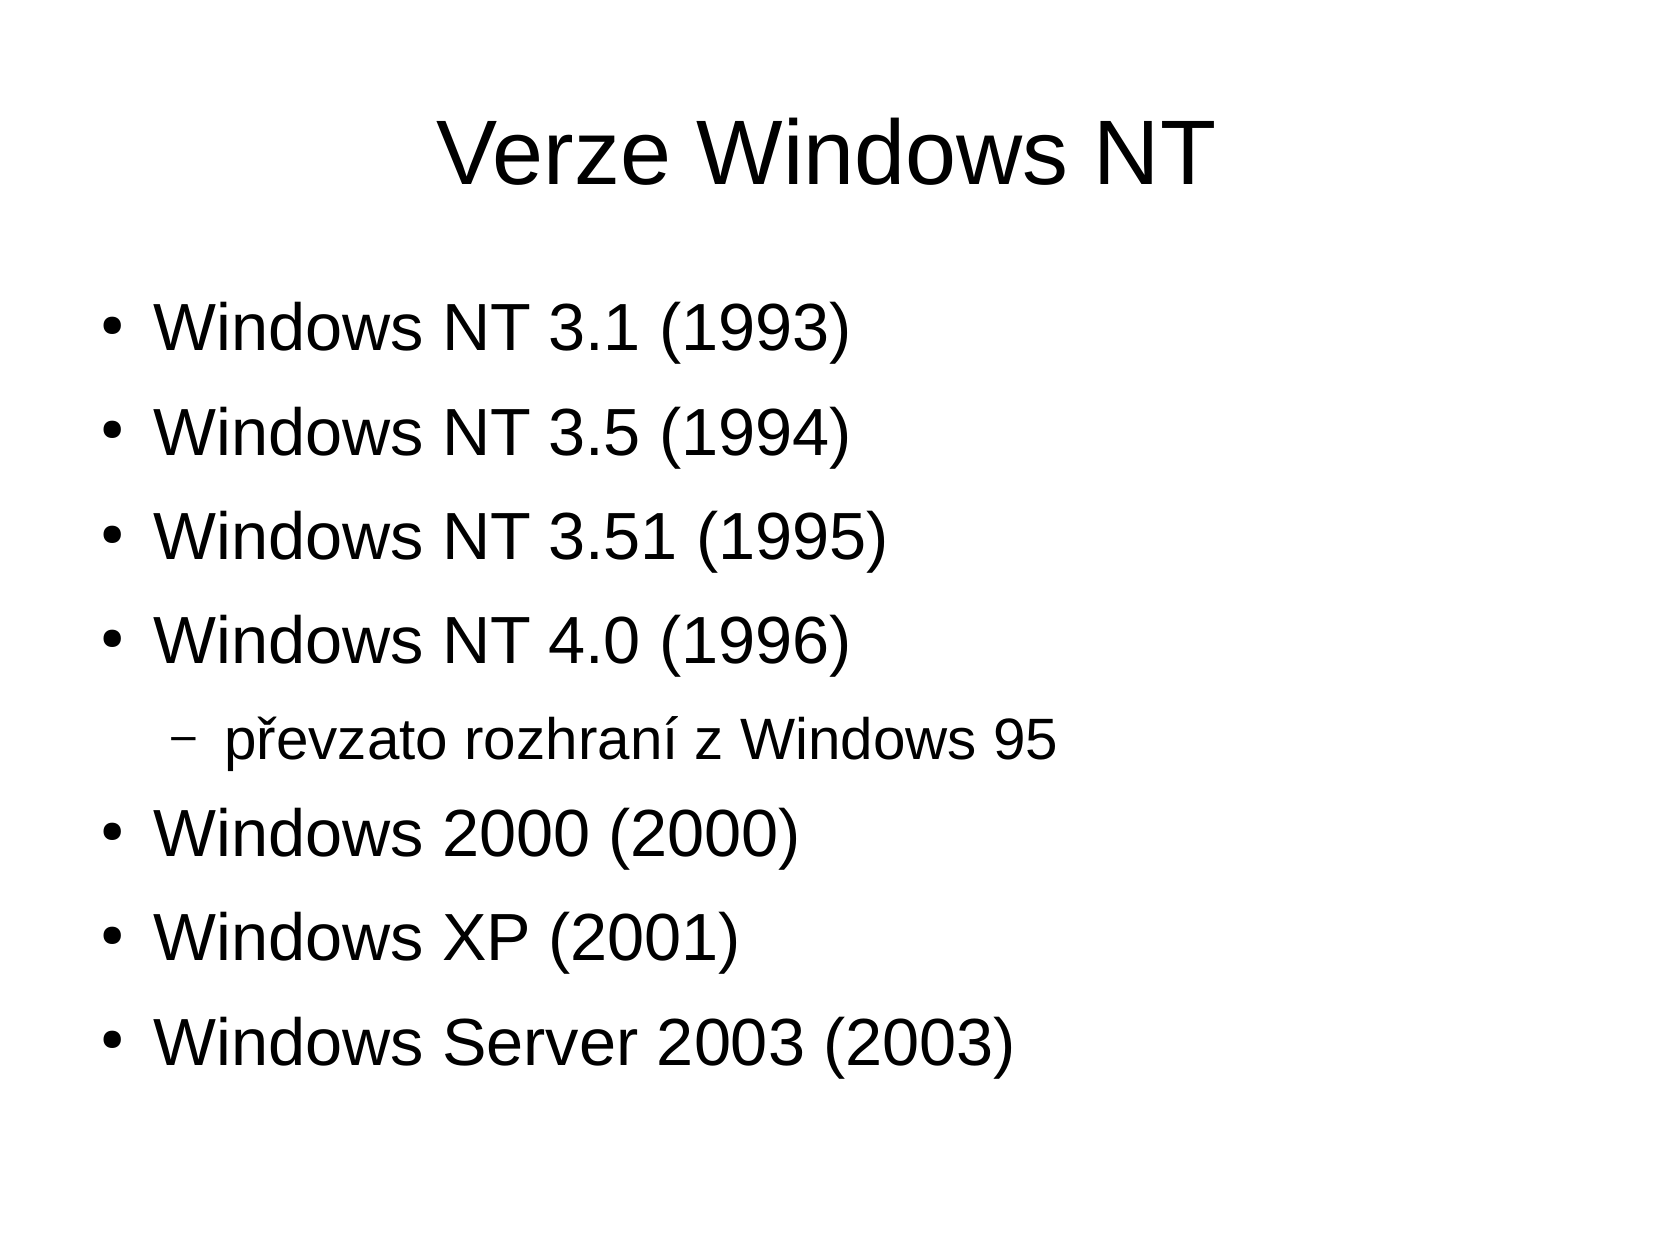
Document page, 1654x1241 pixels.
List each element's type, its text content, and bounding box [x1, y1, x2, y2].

list Windows NT 3.1 (1993) Windows NT 3.5 (1994) Windows NT 3.51 (1995) Windows NT 4.0 (1996) převzato rozhraní z Windows 95 Windows 2000 (2000) Windows XP (2001) Windows Server 2003 (2003) [82, 290, 1571, 1205]
title Verze Windows NT [82, 49, 1571, 257]
